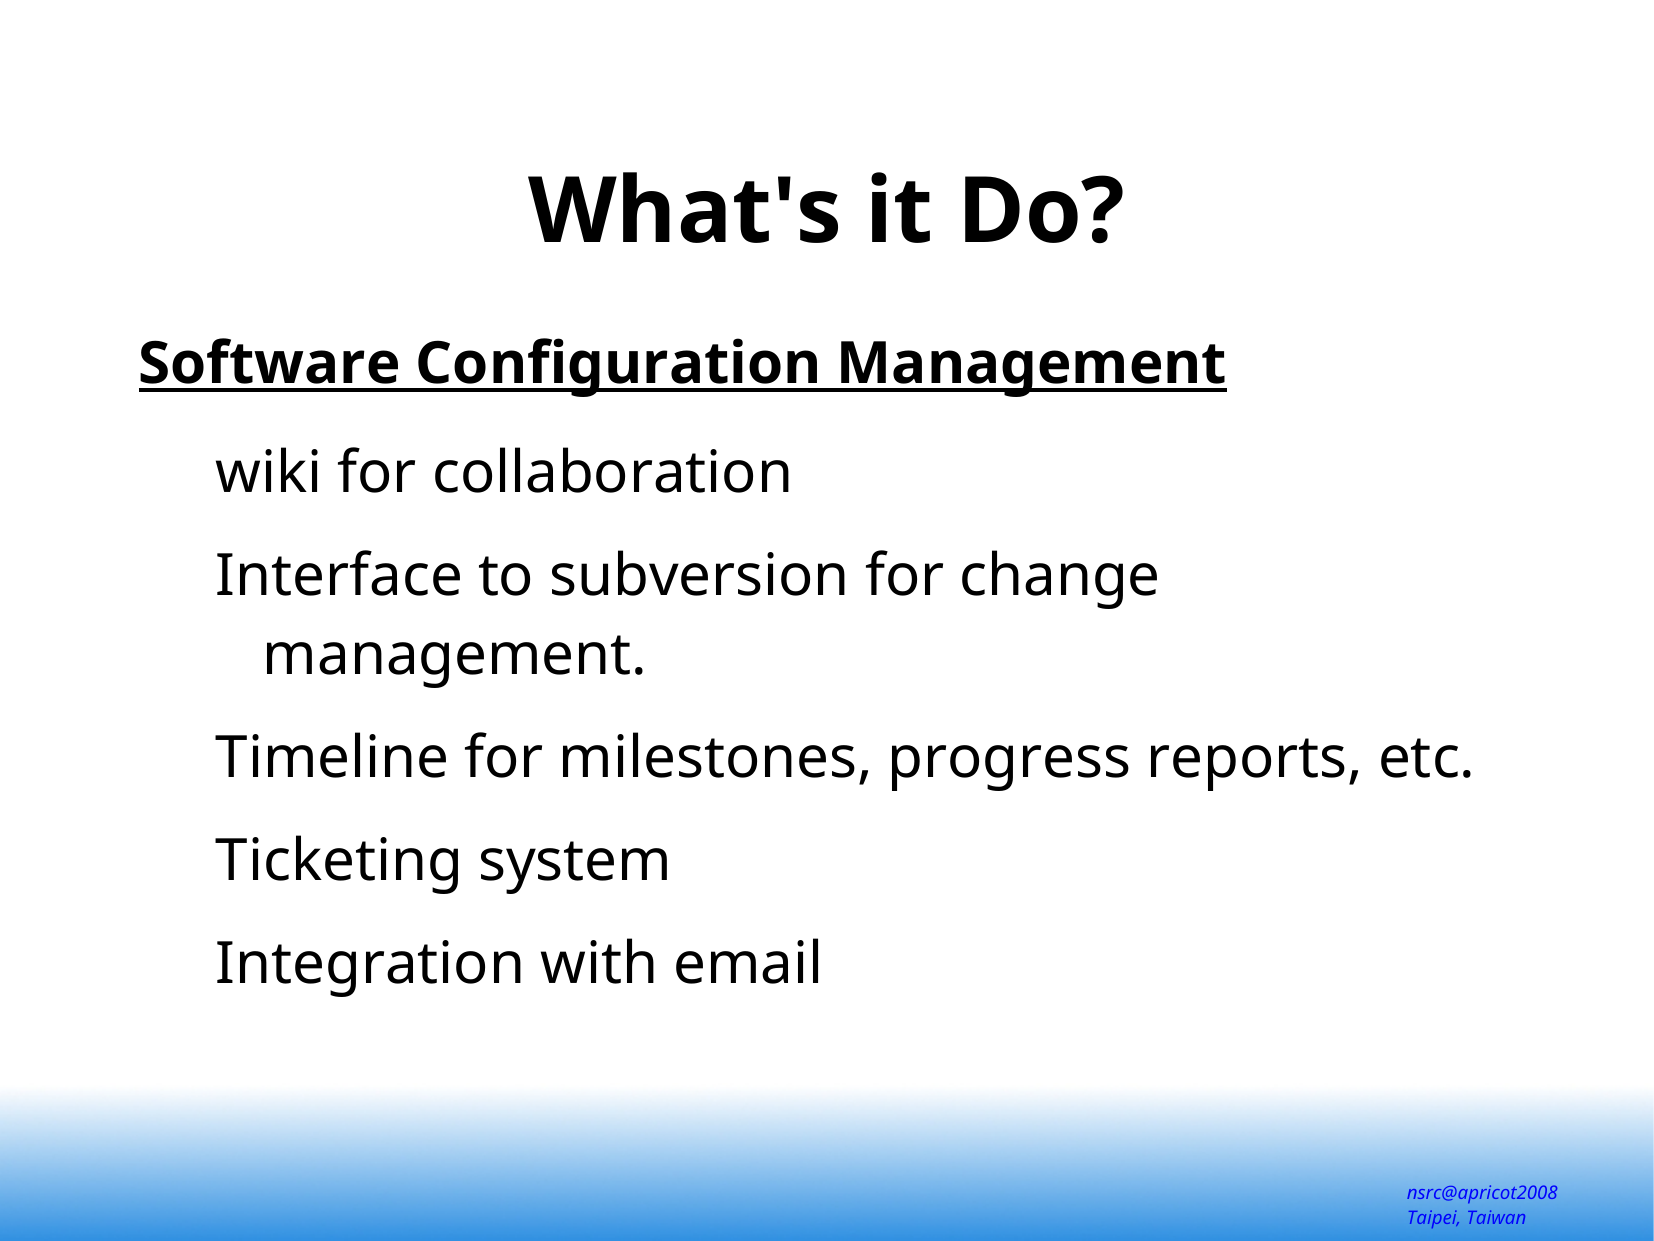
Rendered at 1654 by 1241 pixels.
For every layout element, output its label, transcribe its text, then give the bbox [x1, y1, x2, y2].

picture [0, 1083, 1654, 1241]
list Software Configuration Management wiki for collaboration Interface to subversion for change management. Timeline for milestones, progress reports, etc. Ticketing system Integration with email [121, 321, 1559, 1117]
title What's it Do? [121, 102, 1534, 311]
